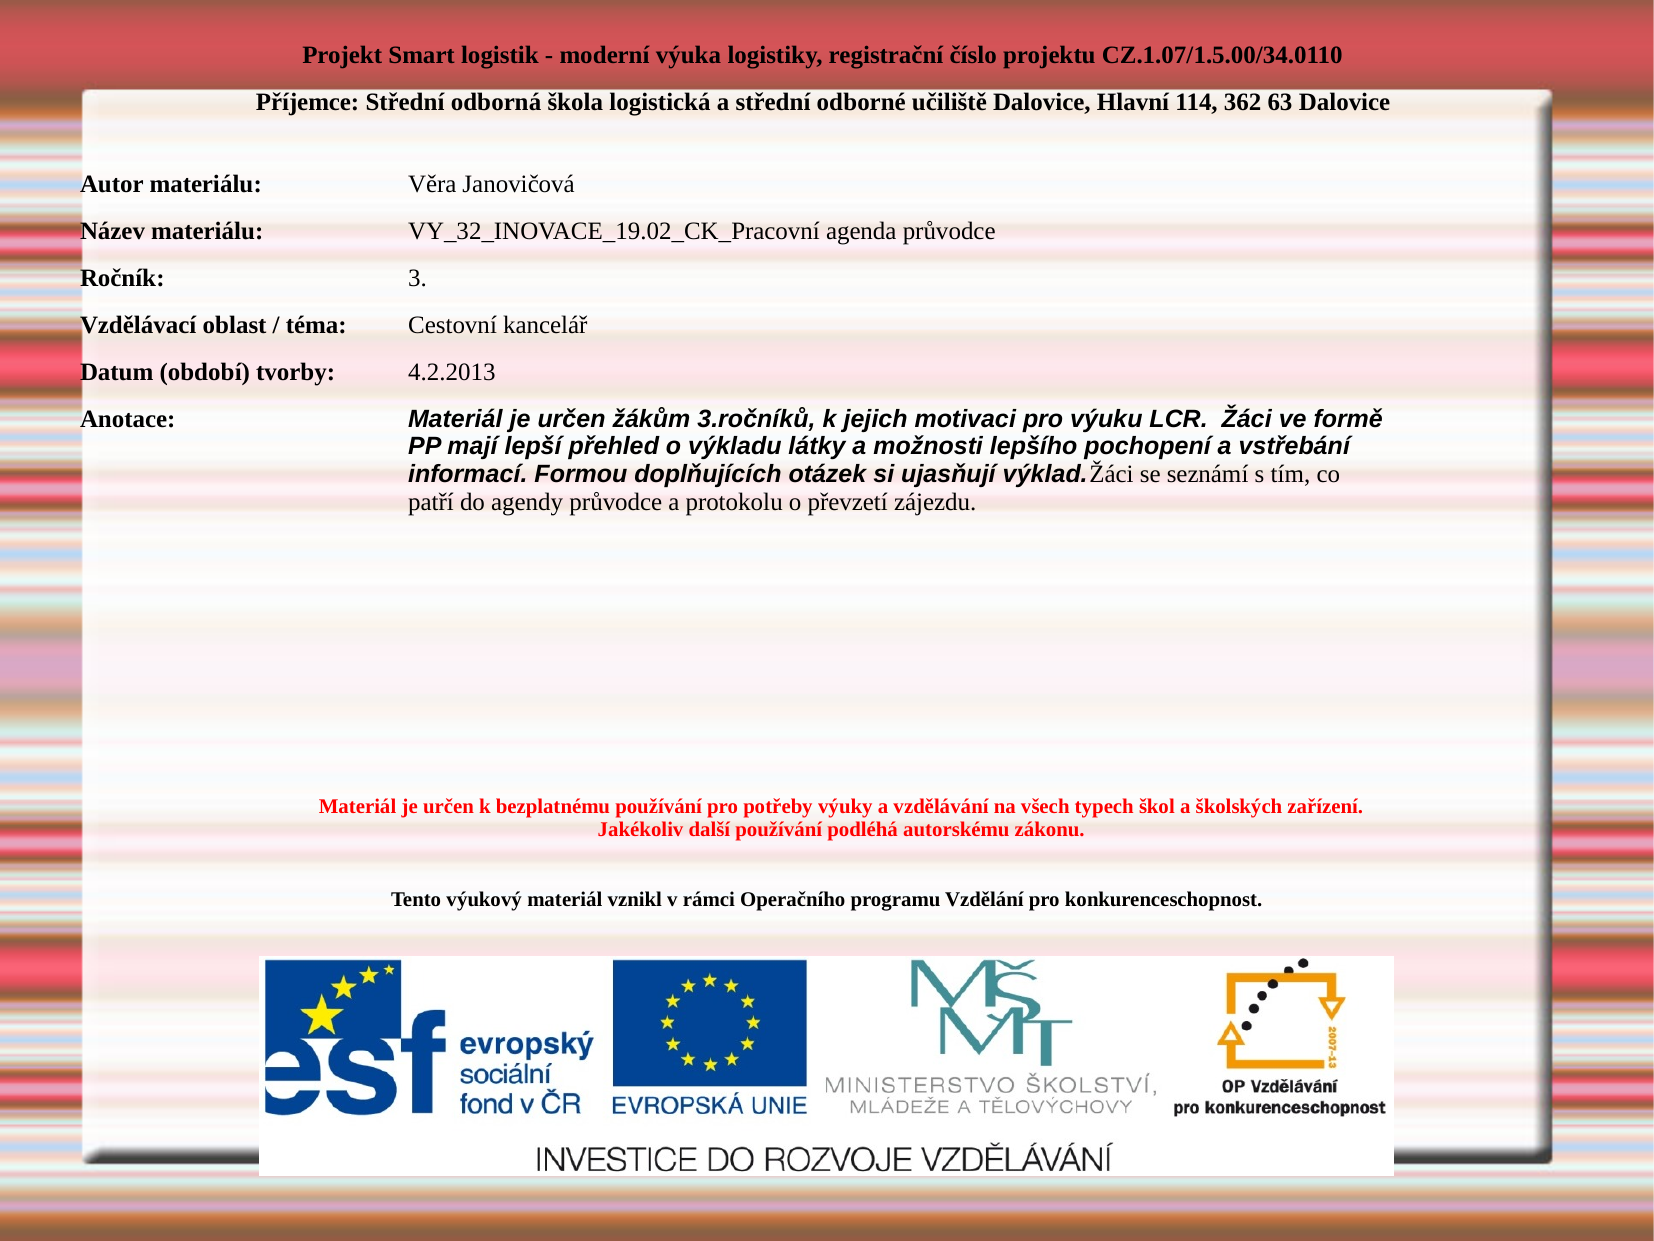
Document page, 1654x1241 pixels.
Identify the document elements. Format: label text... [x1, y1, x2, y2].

text_box Materiál je určen žákům 3.ročníků, k jejich motivaci pro výuku LCR. Žáci ve formě PP mají lepší přehled o výkladu látky a možnosti lepšího pochopení a vstřebání informací. Formou doplňujících otázek si ujasňují výklad.Žáci se seznámí s tím, co patří do agendy průvodce a protokolu o převzetí zájezdu. [393, 397, 1402, 526]
text_box Věra Janovičová [393, 162, 683, 207]
text_box VY_32_INOVACE_19.02_CK_Pracovní agenda průvodce [393, 209, 1448, 255]
text_box Příjemce: Střední odborná škola logistická a střední odborné učiliště Dalovice, Hlavní 114, 362 63 Dalovice [240, 80, 1432, 124]
text_box Materiál je určen k bezplatnému používání pro potřeby výuky a vzdělávání na všech typech škol a školských zařízení. Jakékoliv další používání podléhá autorskému zákonu. [0, 787, 1654, 850]
text_box Název materiálu: [65, 209, 376, 253]
text_box Tento výukový materiál vznikl v rámci Operačního programu Vzdělání pro konkurenceschopnost. [142, 880, 1511, 920]
text_box Ročník: [65, 256, 183, 301]
text_box 4.2.2013 [393, 350, 543, 394]
text_box Anotace: [65, 397, 218, 441]
text_box 3. [393, 256, 816, 301]
picture [259, 957, 1394, 1176]
text_box Projekt Smart logistik - moderní výuka logistiky, registrační číslo projektu CZ.1.07/1.5.00/34.0110 [287, 34, 1367, 78]
text_box Autor materiálu: [65, 162, 393, 207]
text_box Vzdělávací oblast / téma: [65, 303, 370, 347]
text_box Cestovní kancelář [393, 303, 1460, 347]
text_box Datum (období) tvorby: [65, 350, 359, 394]
